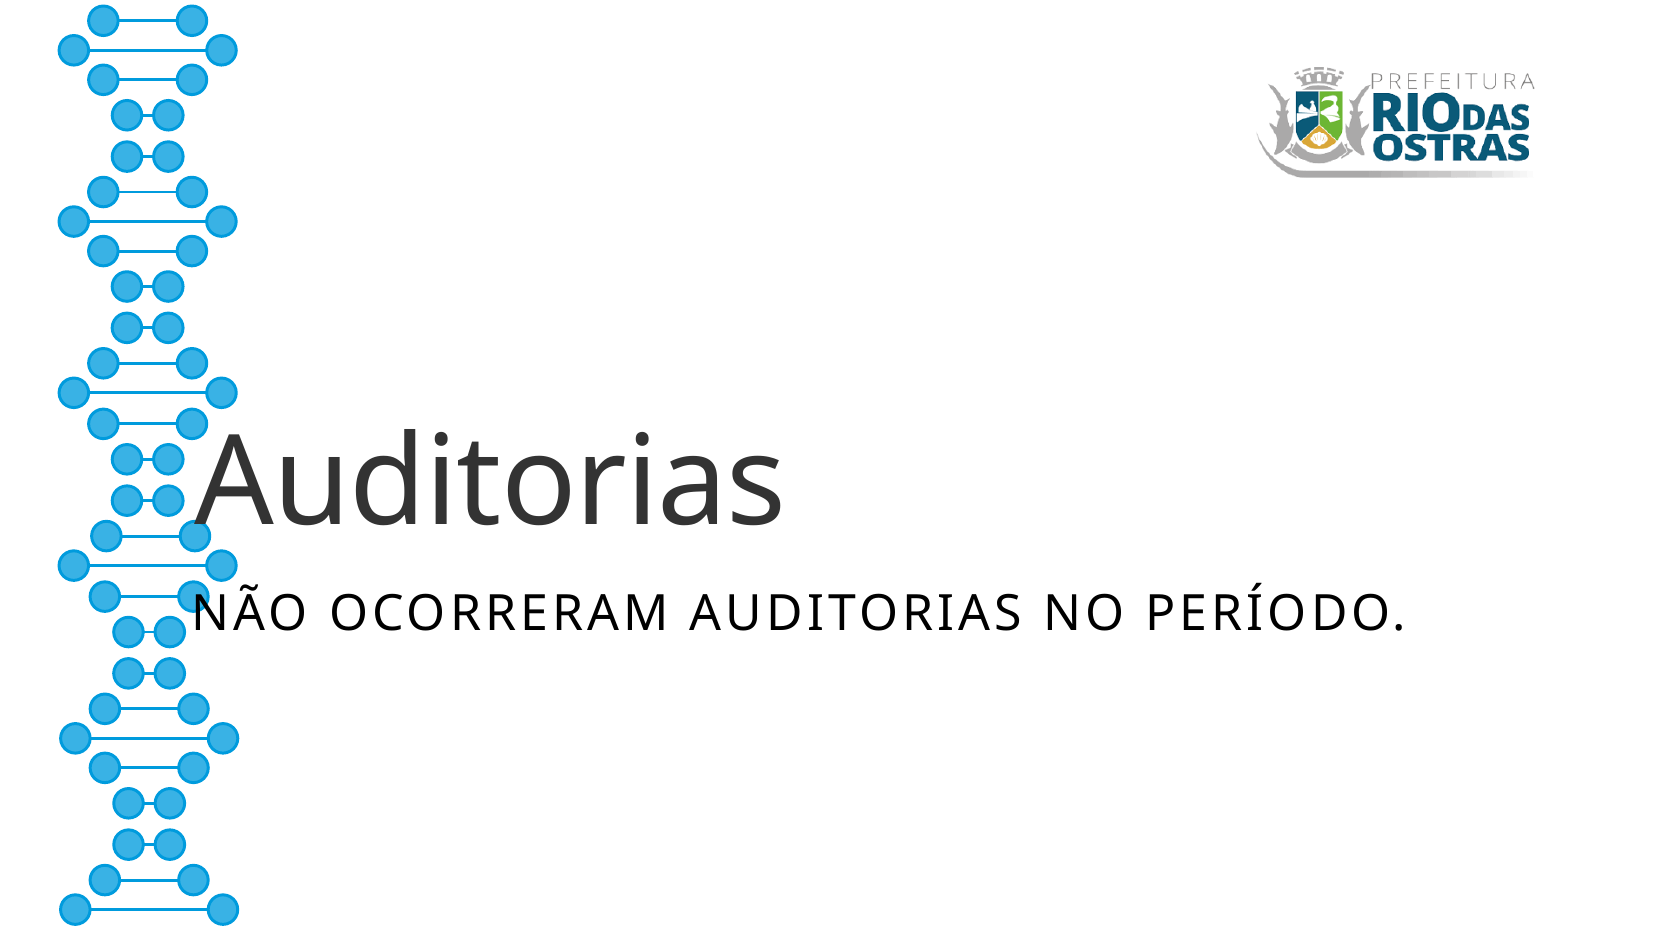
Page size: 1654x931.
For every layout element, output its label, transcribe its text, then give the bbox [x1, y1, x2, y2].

list Não ocorreram auditorias no período. [177, 580, 1506, 709]
title Auditorias [180, 124, 1477, 562]
picture [1255, 67, 1536, 178]
